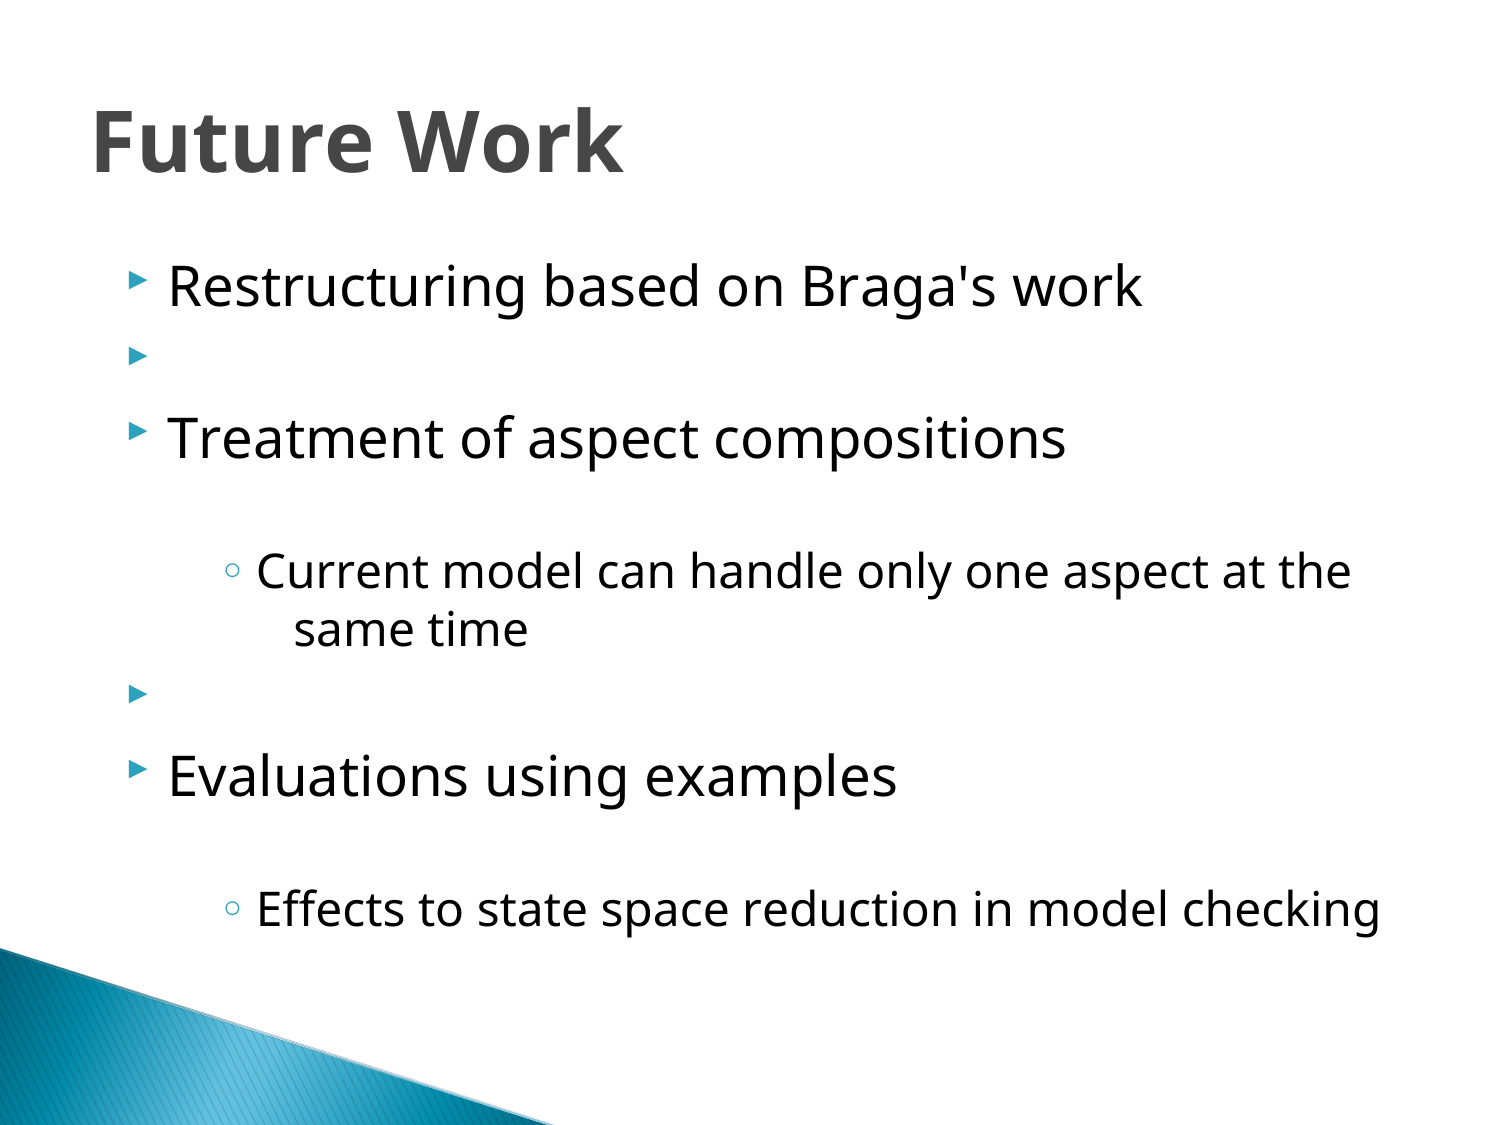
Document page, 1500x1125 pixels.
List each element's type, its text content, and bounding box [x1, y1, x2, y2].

title Future Work [75, 28, 1426, 242]
list Restructuring based on Braga's work Treatment of aspect compositions Current model can handle only one aspect at the same time Evaluations using examples Effects to state space reduction in model checking [75, 242, 1426, 987]
